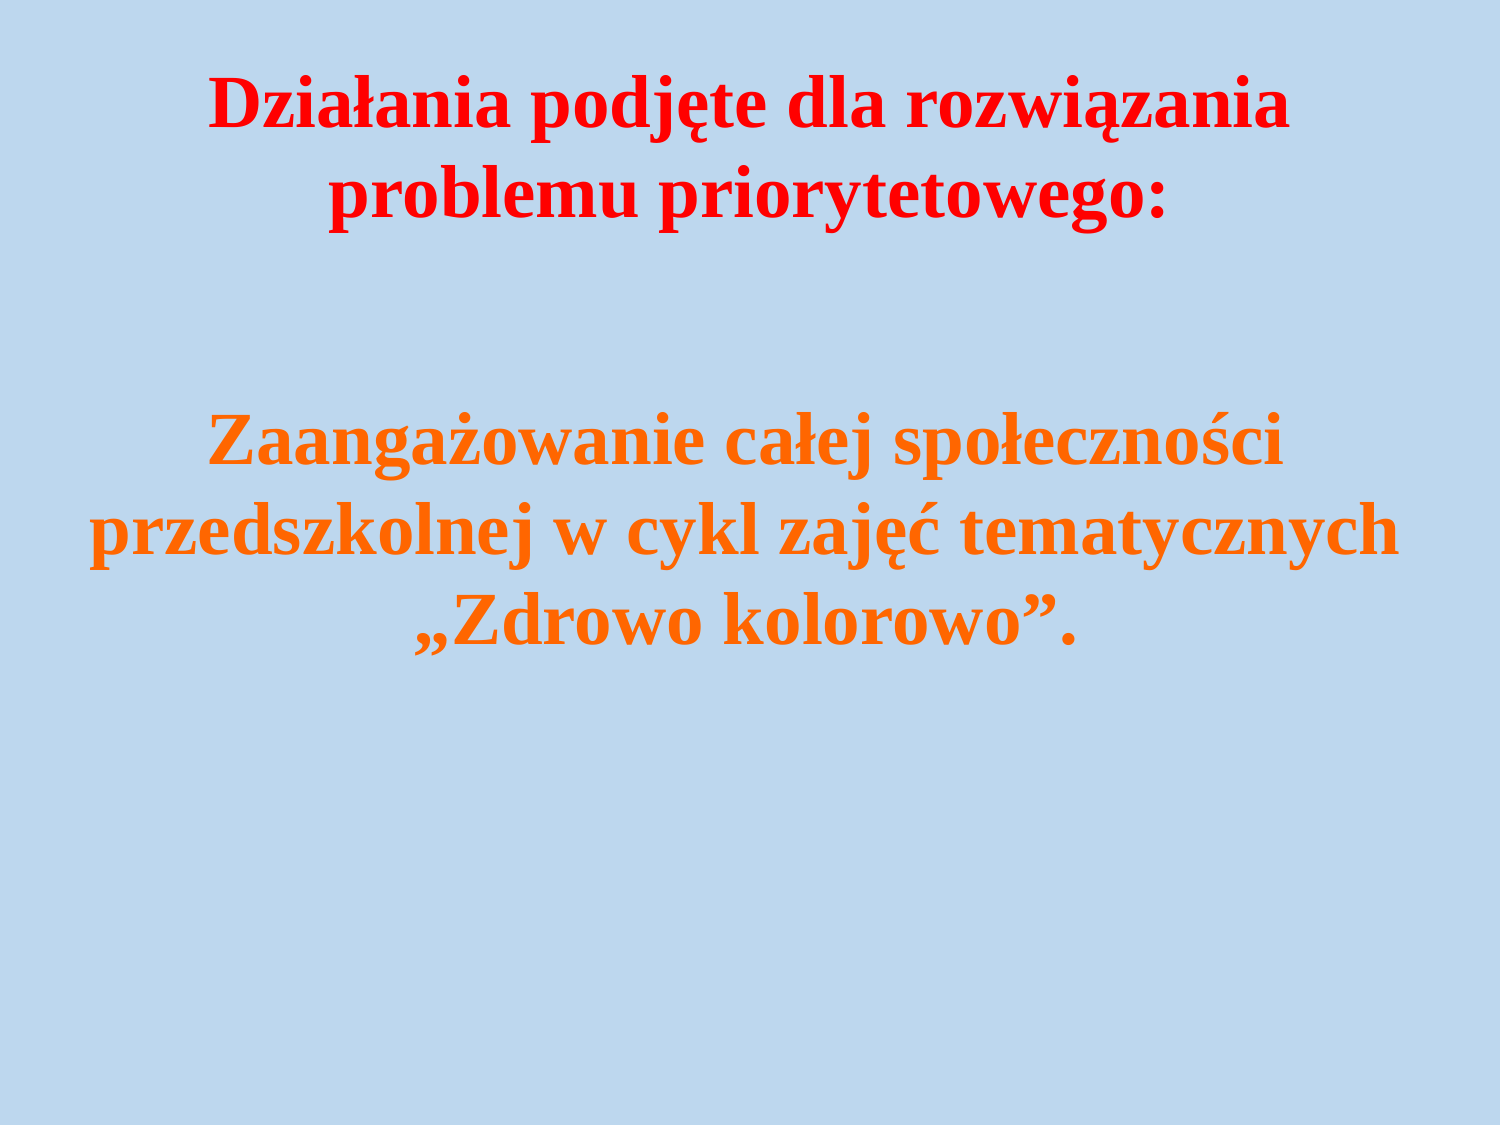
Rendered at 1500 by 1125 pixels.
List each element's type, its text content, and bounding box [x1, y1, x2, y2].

list Zaangażowanie całej społeczności przedszkolnej w cykl zajęć tematycznych „Zdrowo kolorowo”. [75, 262, 1425, 1005]
title Działania podjęte dla rozwiązania problemu priorytetowego: [75, 45, 1425, 233]
